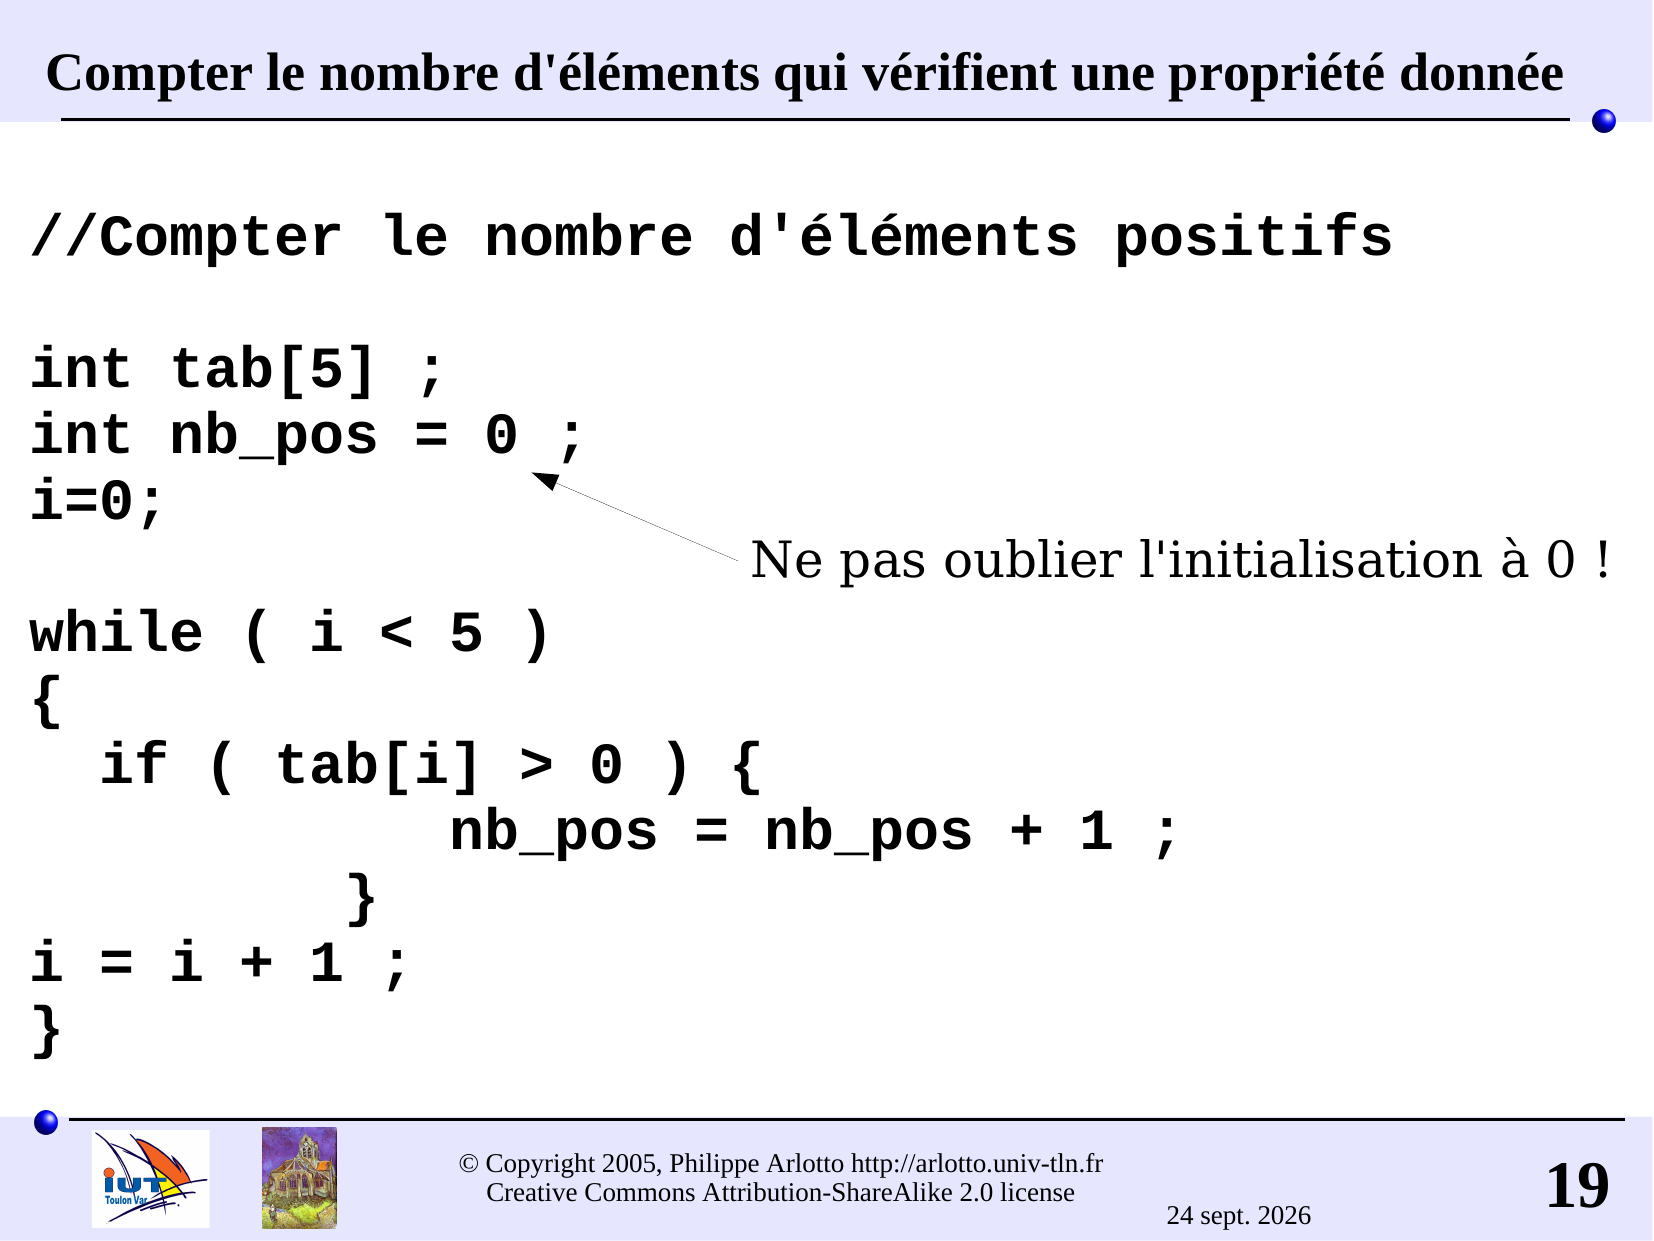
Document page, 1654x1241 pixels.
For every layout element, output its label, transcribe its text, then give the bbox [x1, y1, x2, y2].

title Compter le nombre d'éléments qui vérifient une propriété donnée [0, 26, 1595, 119]
text_box //Compter le nombre d'éléments positifs int tab[5] ; int nb_pos = 0 ; i=0; while ( i < 5 ) { if ( tab[i] > 0 ) { nb_pos = nb_pos + 1 ; } i = i + 1 ; } [29, 206, 1625, 1072]
text_box Ne pas oublier l'initialisation à 0 ! [750, 531, 1615, 590]
picture [262, 1127, 337, 1229]
